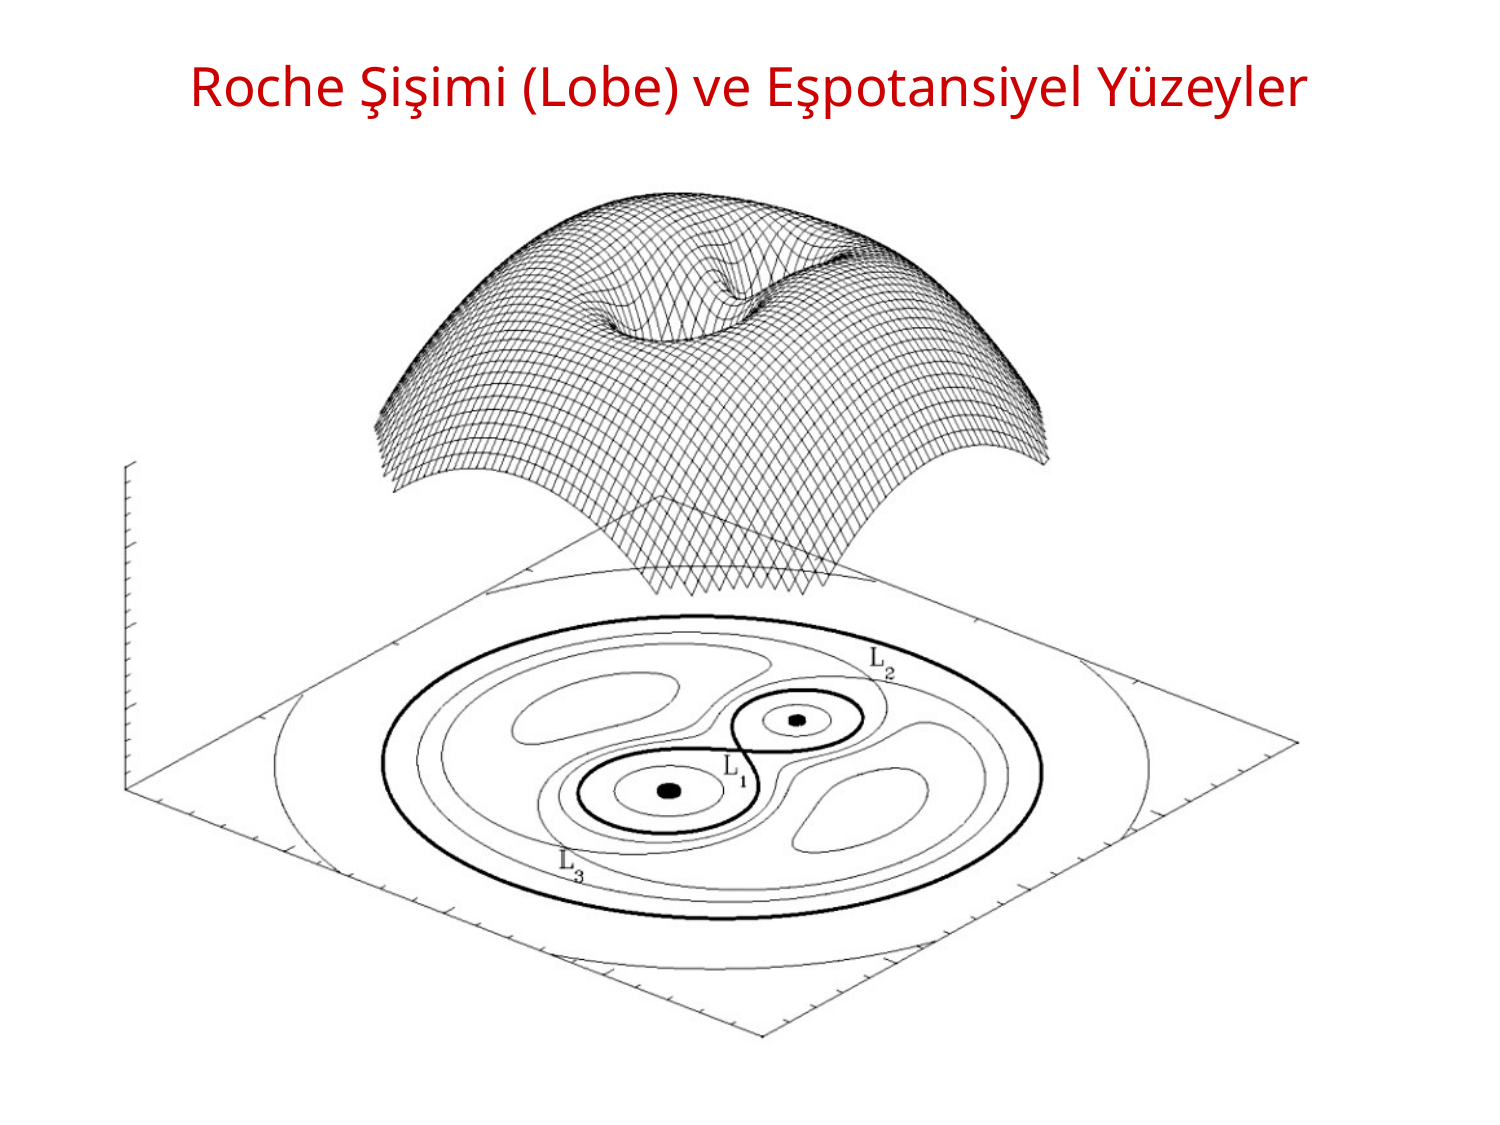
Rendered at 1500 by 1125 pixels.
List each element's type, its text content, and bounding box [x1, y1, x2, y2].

picture [89, 163, 1335, 1069]
title Roche Şişimi (Lobe) ve Eşpotansiyel Yüzeyler [75, 45, 1426, 128]
